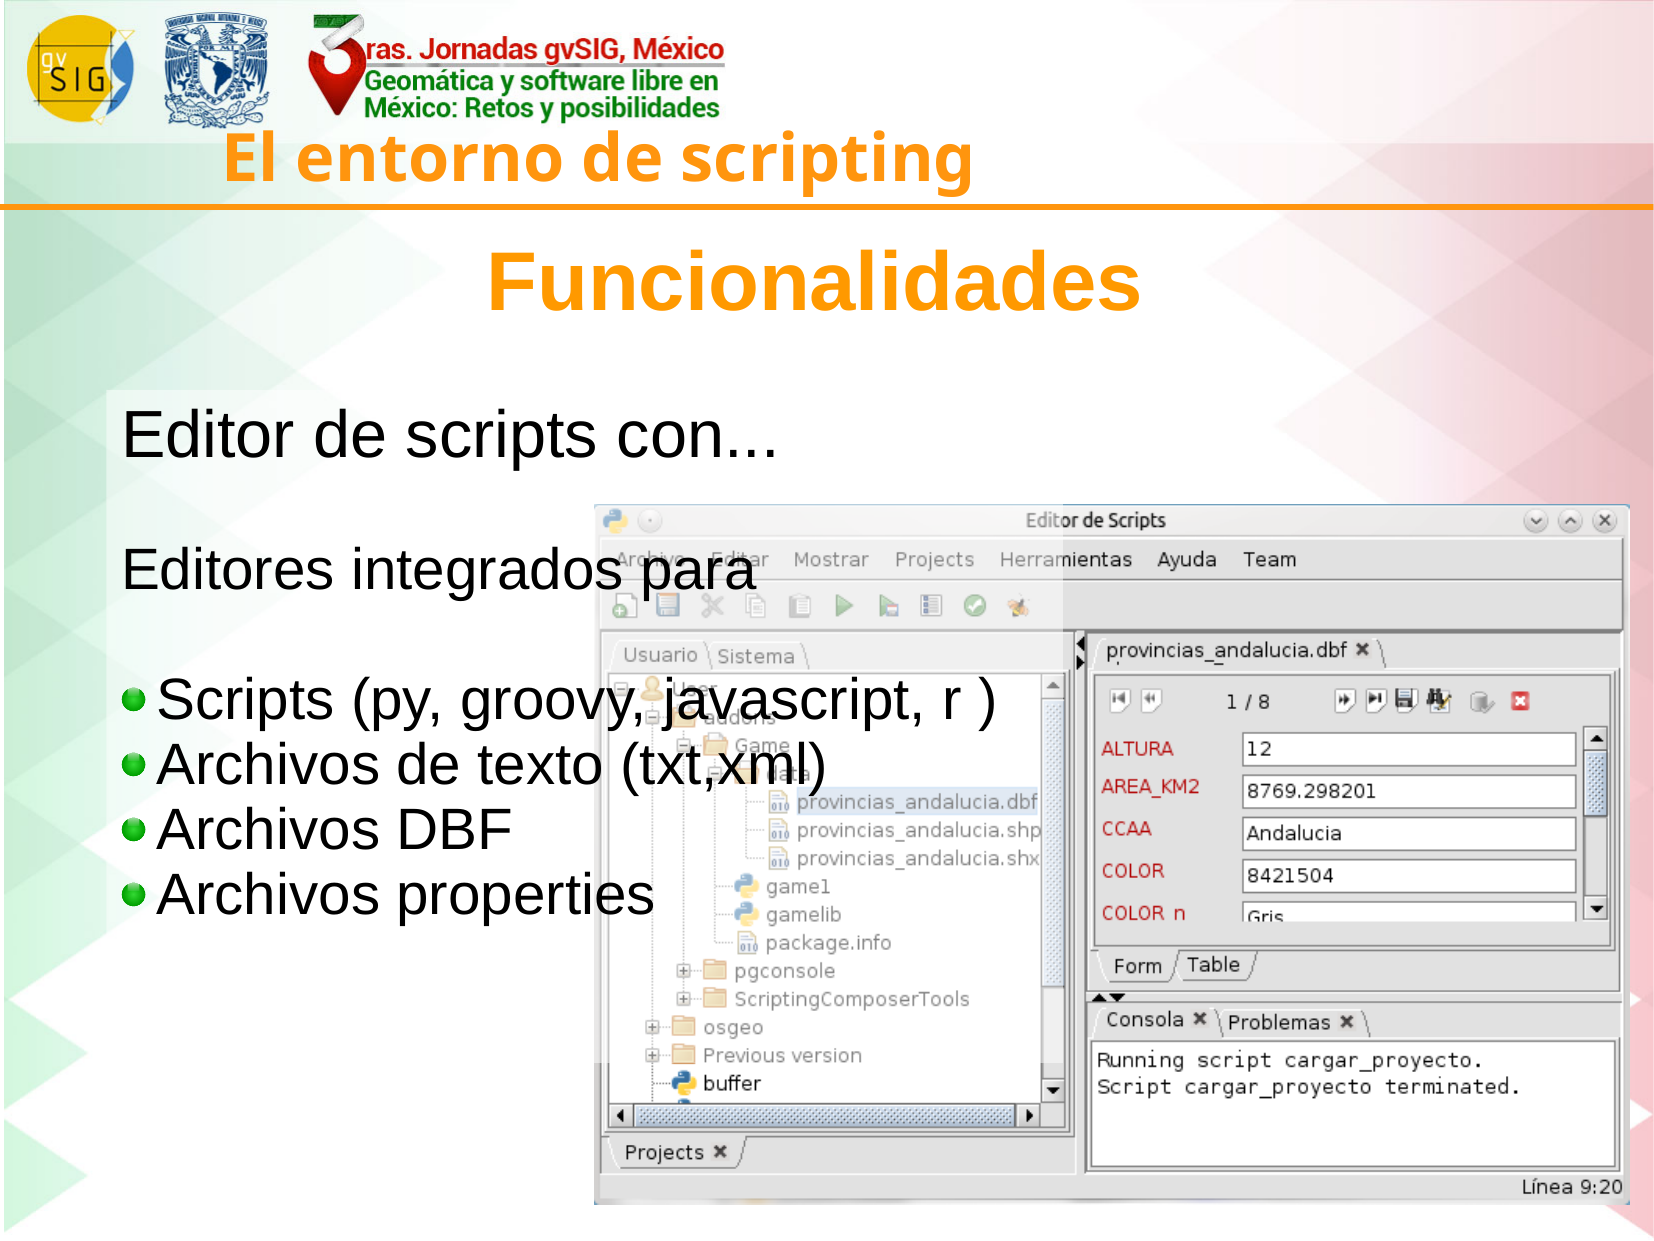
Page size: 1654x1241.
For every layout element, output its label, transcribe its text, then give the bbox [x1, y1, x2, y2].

title El entorno de scripting [0, 0, 1654, 207]
text_box Editor de scripts con... Editores integrados para Scripts (py, groovy, javascript, r ) Archivos de texto (txt,xml) Archivos DBF Archivos properties [106, 389, 1063, 1063]
picture [4, 210, 1654, 1240]
text_box Funcionalidades [23, 228, 1607, 337]
